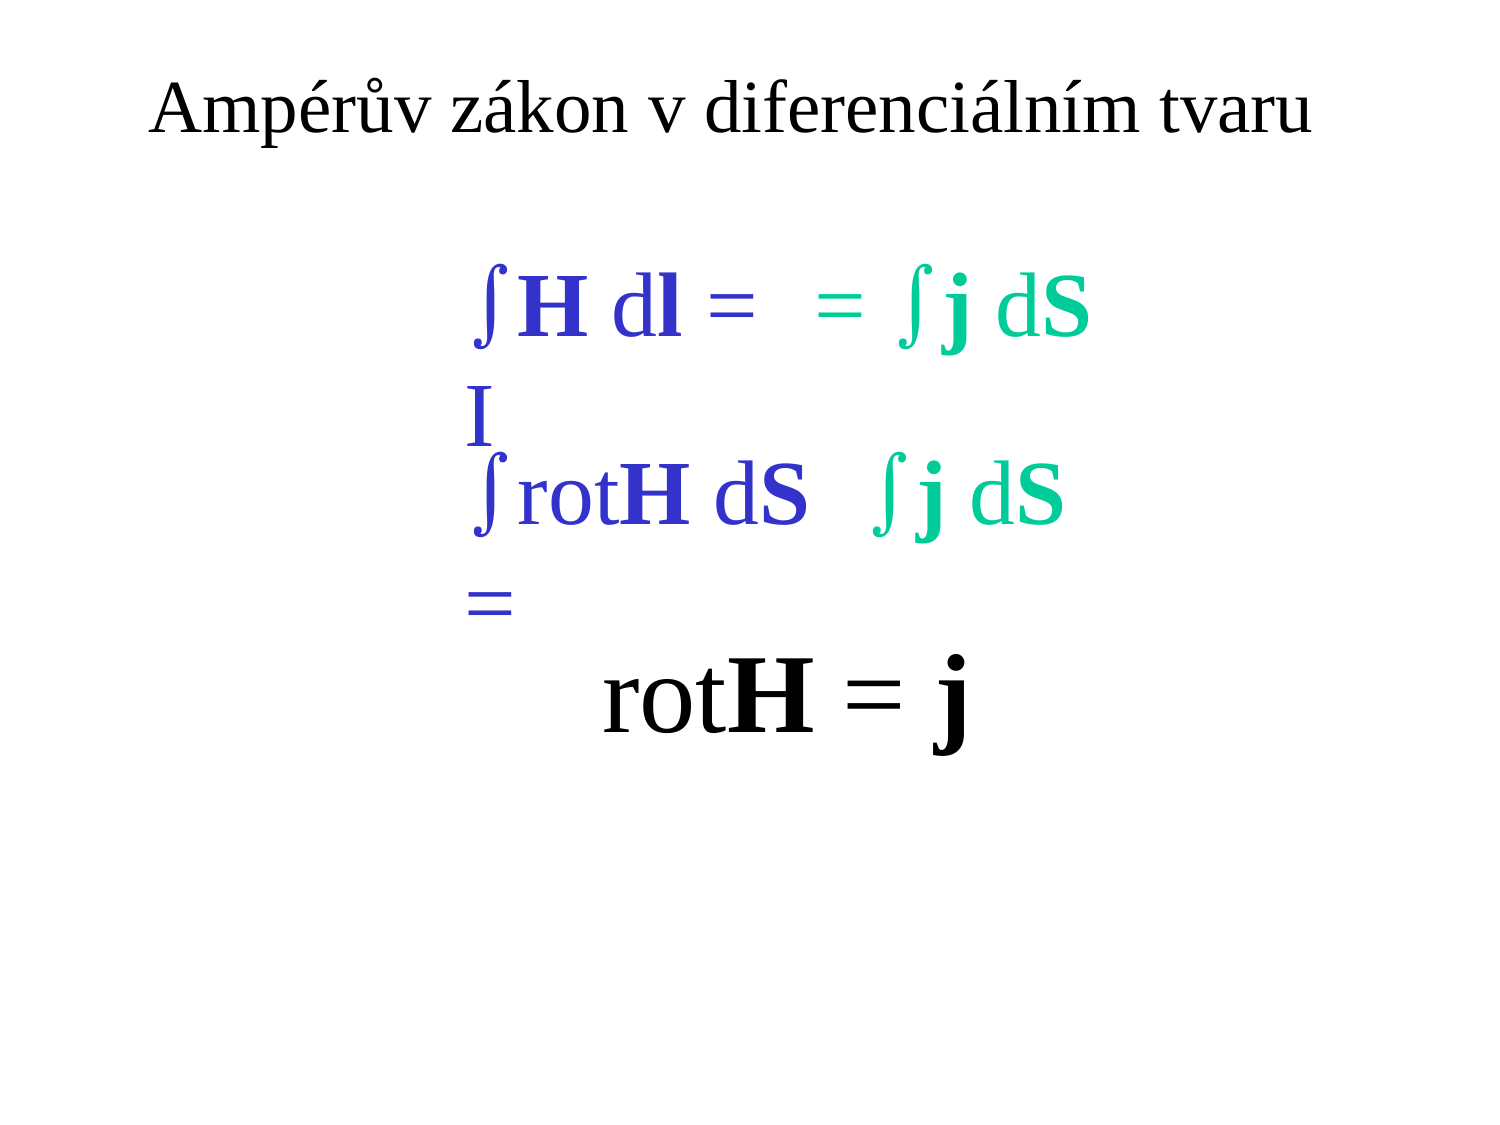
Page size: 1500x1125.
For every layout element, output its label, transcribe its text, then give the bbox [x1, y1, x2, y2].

text_box Ampérův zákon v diferenciálním tvaru [49, 49, 1413, 156]
text_box j dS [848, 424, 1082, 551]
text_box rotH dS = [449, 424, 876, 661]
text_box = j dS [800, 237, 1176, 363]
text_box rotH = j [587, 612, 1088, 763]
text_box H dl = I [449, 237, 800, 424]
